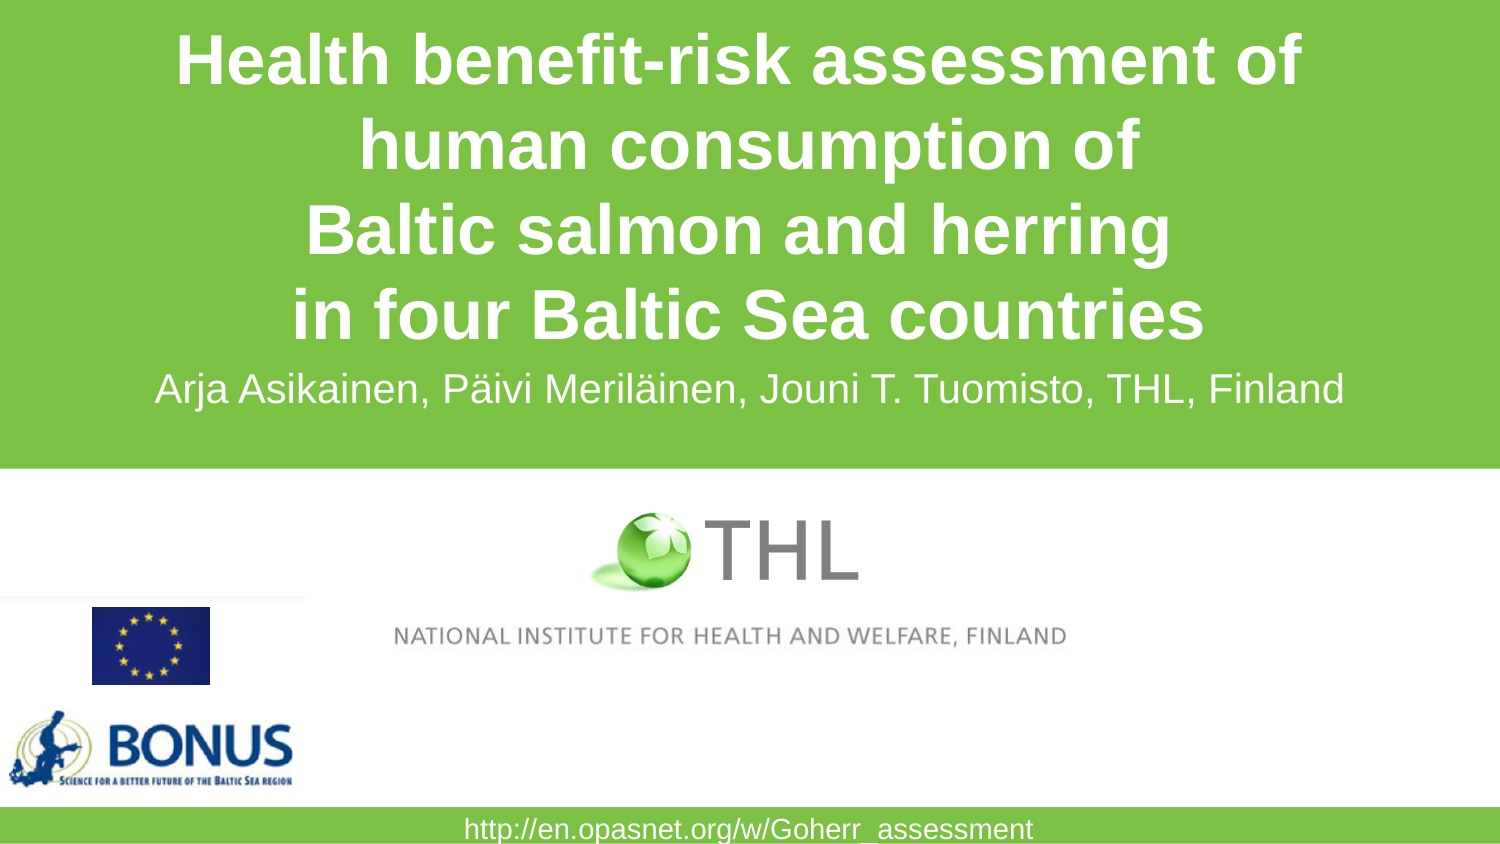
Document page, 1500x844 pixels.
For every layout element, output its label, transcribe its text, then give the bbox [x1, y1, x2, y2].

picture [362, 618, 1112, 656]
picture [562, 483, 887, 617]
title Health benefit-risk assessment of human consumption of Baltic salmon and herring in four Baltic Sea countries [30, 17, 1469, 369]
subtitle Arja Asikainen, Päivi Meriläinen, Jouni T. Tuomisto, THL, Finland [76, 347, 1424, 441]
picture [0, 596, 305, 799]
